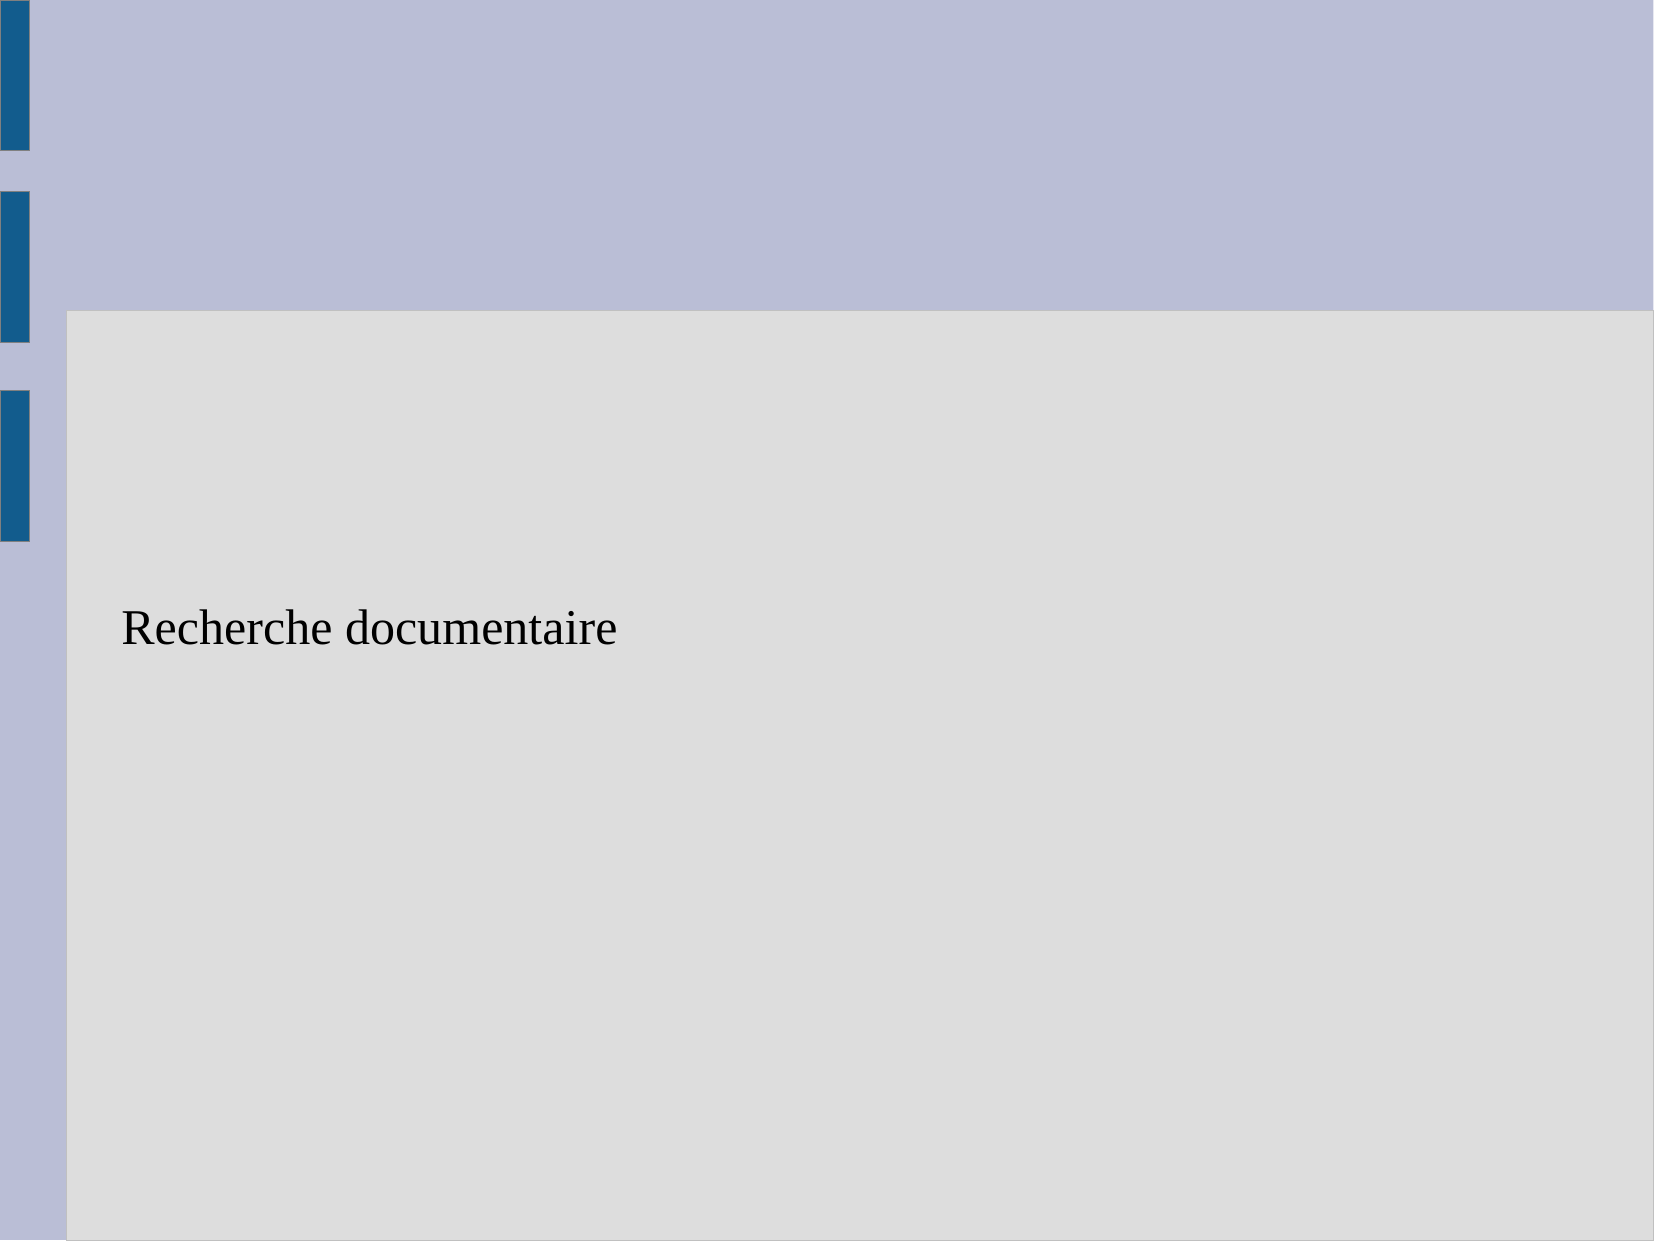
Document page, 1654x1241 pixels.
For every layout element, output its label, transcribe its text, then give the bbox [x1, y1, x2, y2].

list Recherche documentaire [121, 344, 1534, 1127]
